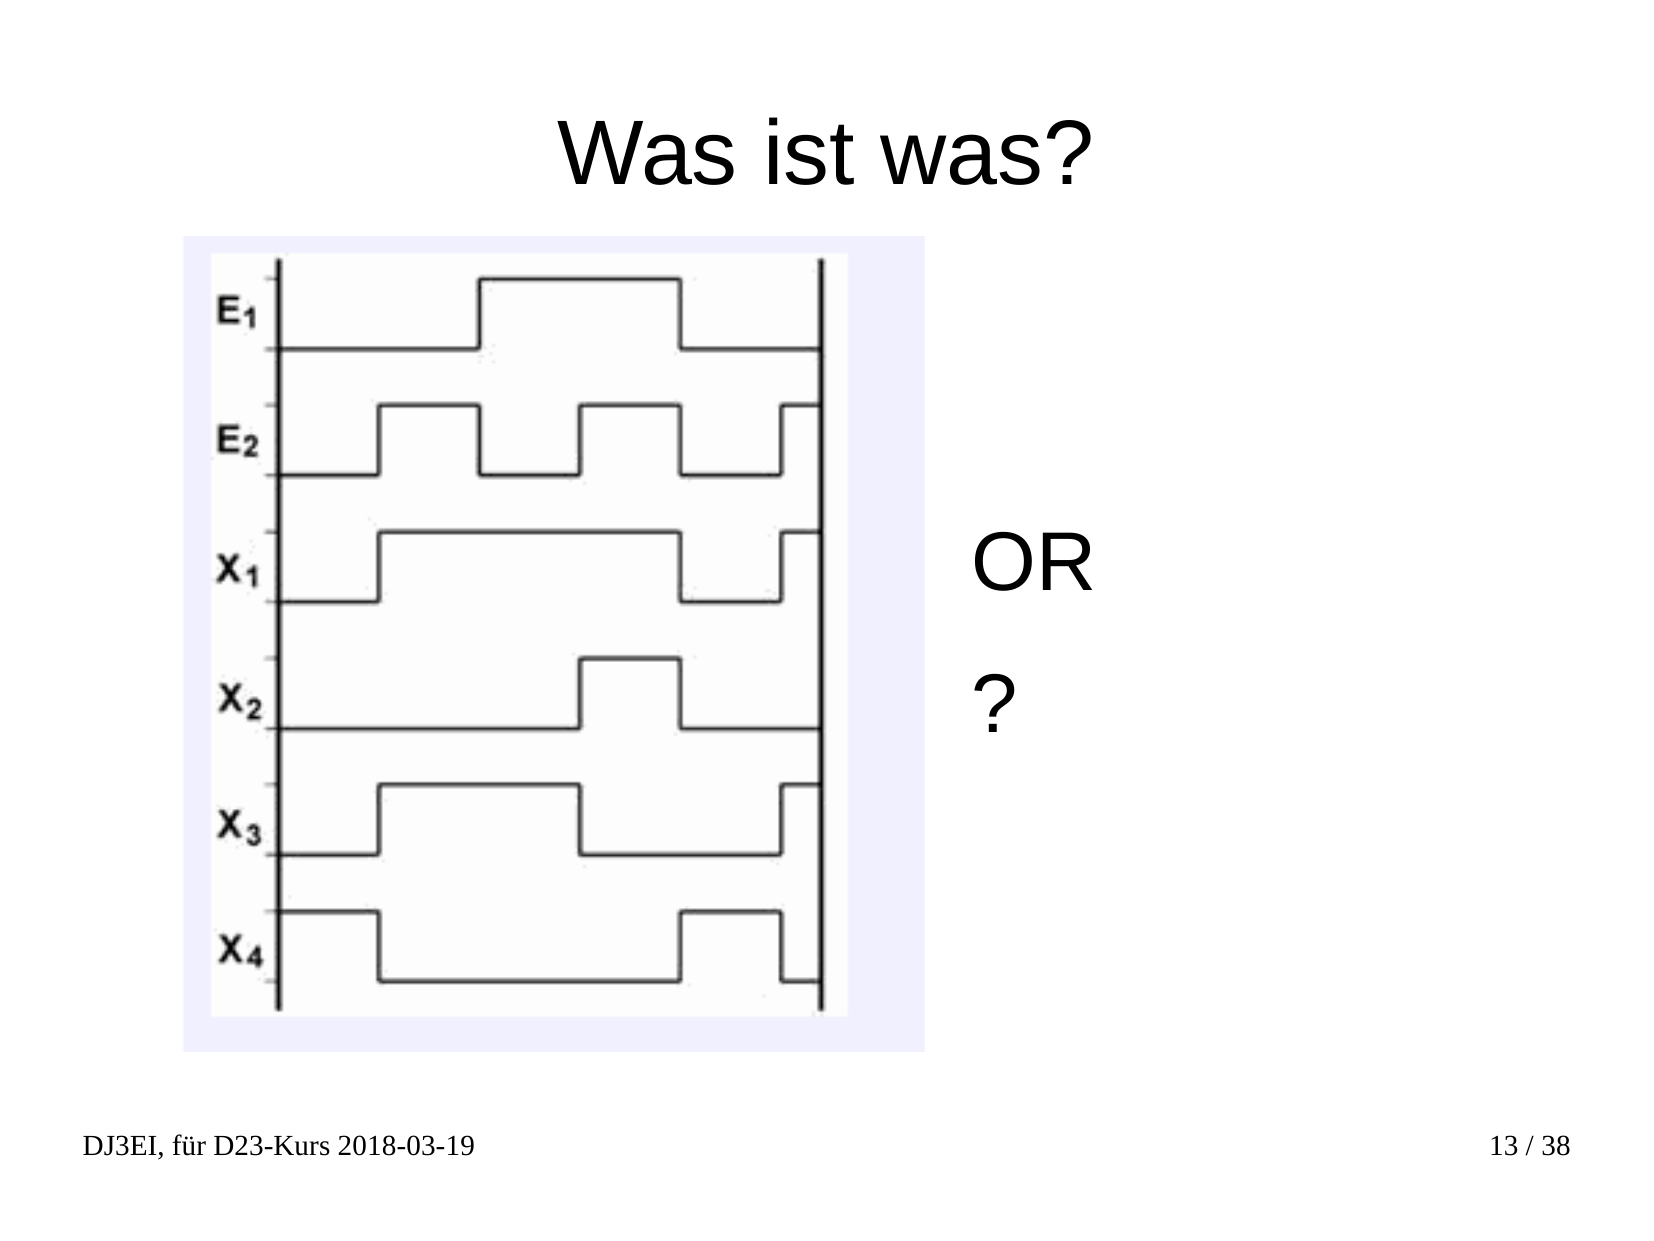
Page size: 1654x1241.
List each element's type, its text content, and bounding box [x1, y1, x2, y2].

text_box OR [956, 507, 1323, 709]
picture [165, 236, 925, 1052]
title Was ist was? [82, 49, 1571, 257]
text_box ? [956, 709, 1028, 758]
